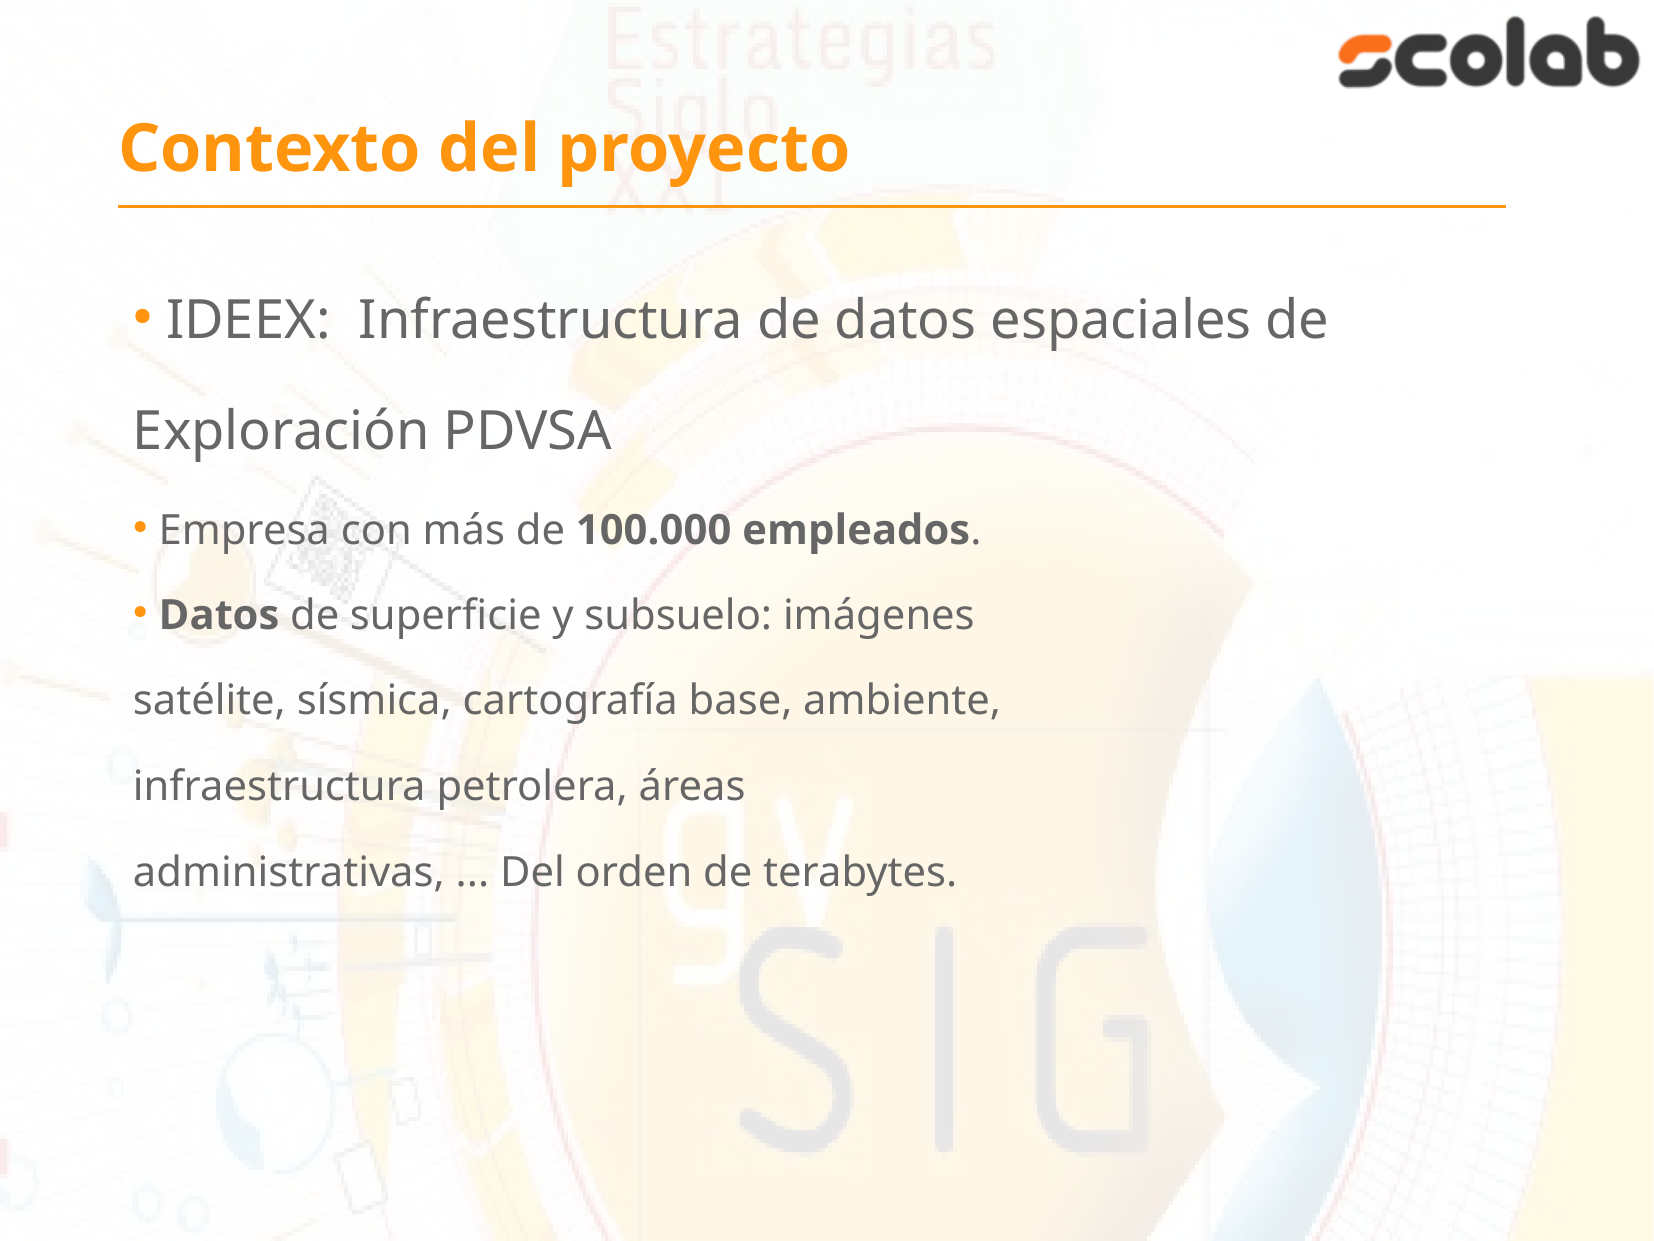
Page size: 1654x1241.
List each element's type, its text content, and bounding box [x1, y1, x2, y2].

title Contexto del proyecto [118, 96, 1607, 195]
picture [0, 0, 1654, 1241]
text_box IDEEX: Infraestructura de datos espaciales de Exploración PDVSA [118, 236, 1506, 484]
text_box Empresa con más de 100.000 empleados. Datos de superficie y subsuelo: imágenes satélite, sísmica, cartografía base, ambiente, infraestructura petrolera, áreas administrativas, ... Del orden de terabytes. [118, 463, 1034, 1043]
